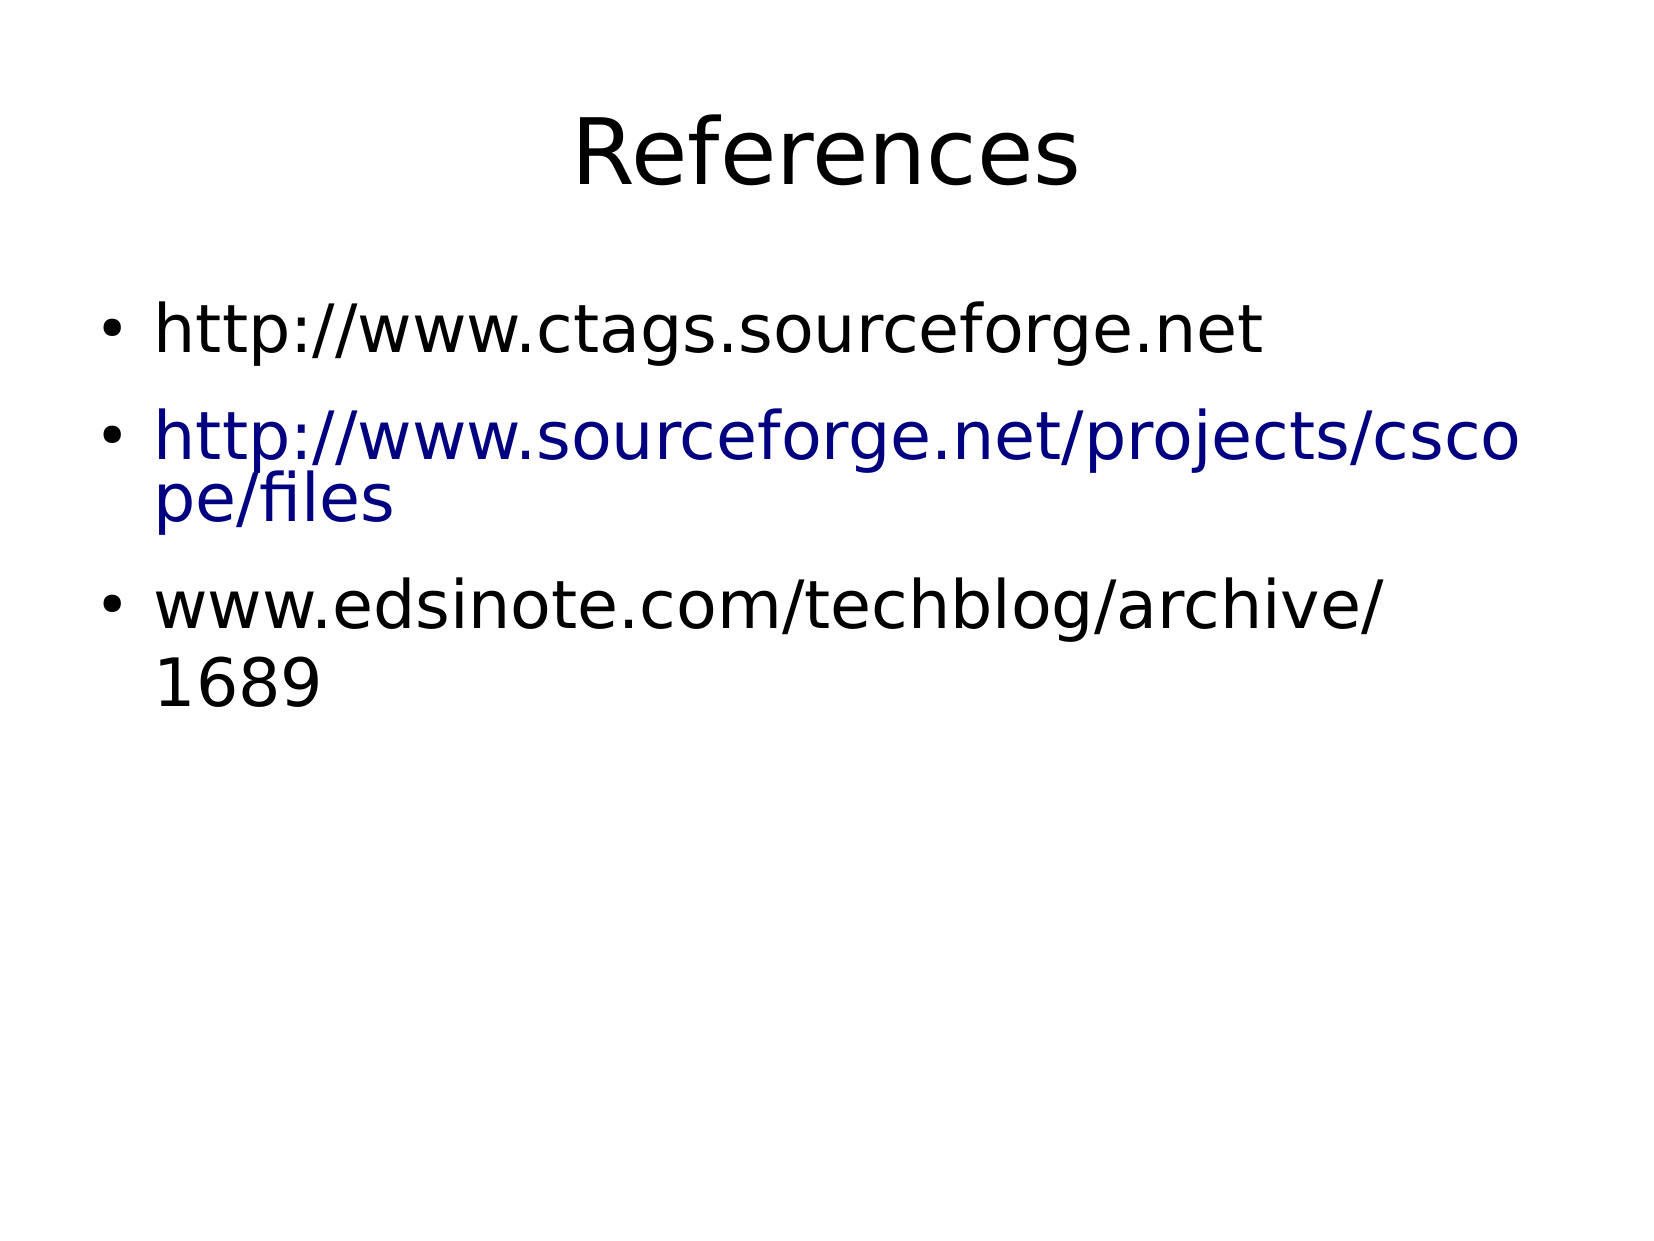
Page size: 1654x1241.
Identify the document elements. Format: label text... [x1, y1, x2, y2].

list http://www.ctags.sourceforge.net http://www.sourceforge.net/projects/cscope/files www.edsinote.com/techblog/archive/1689 [82, 290, 1538, 1010]
title References [82, 49, 1571, 257]
